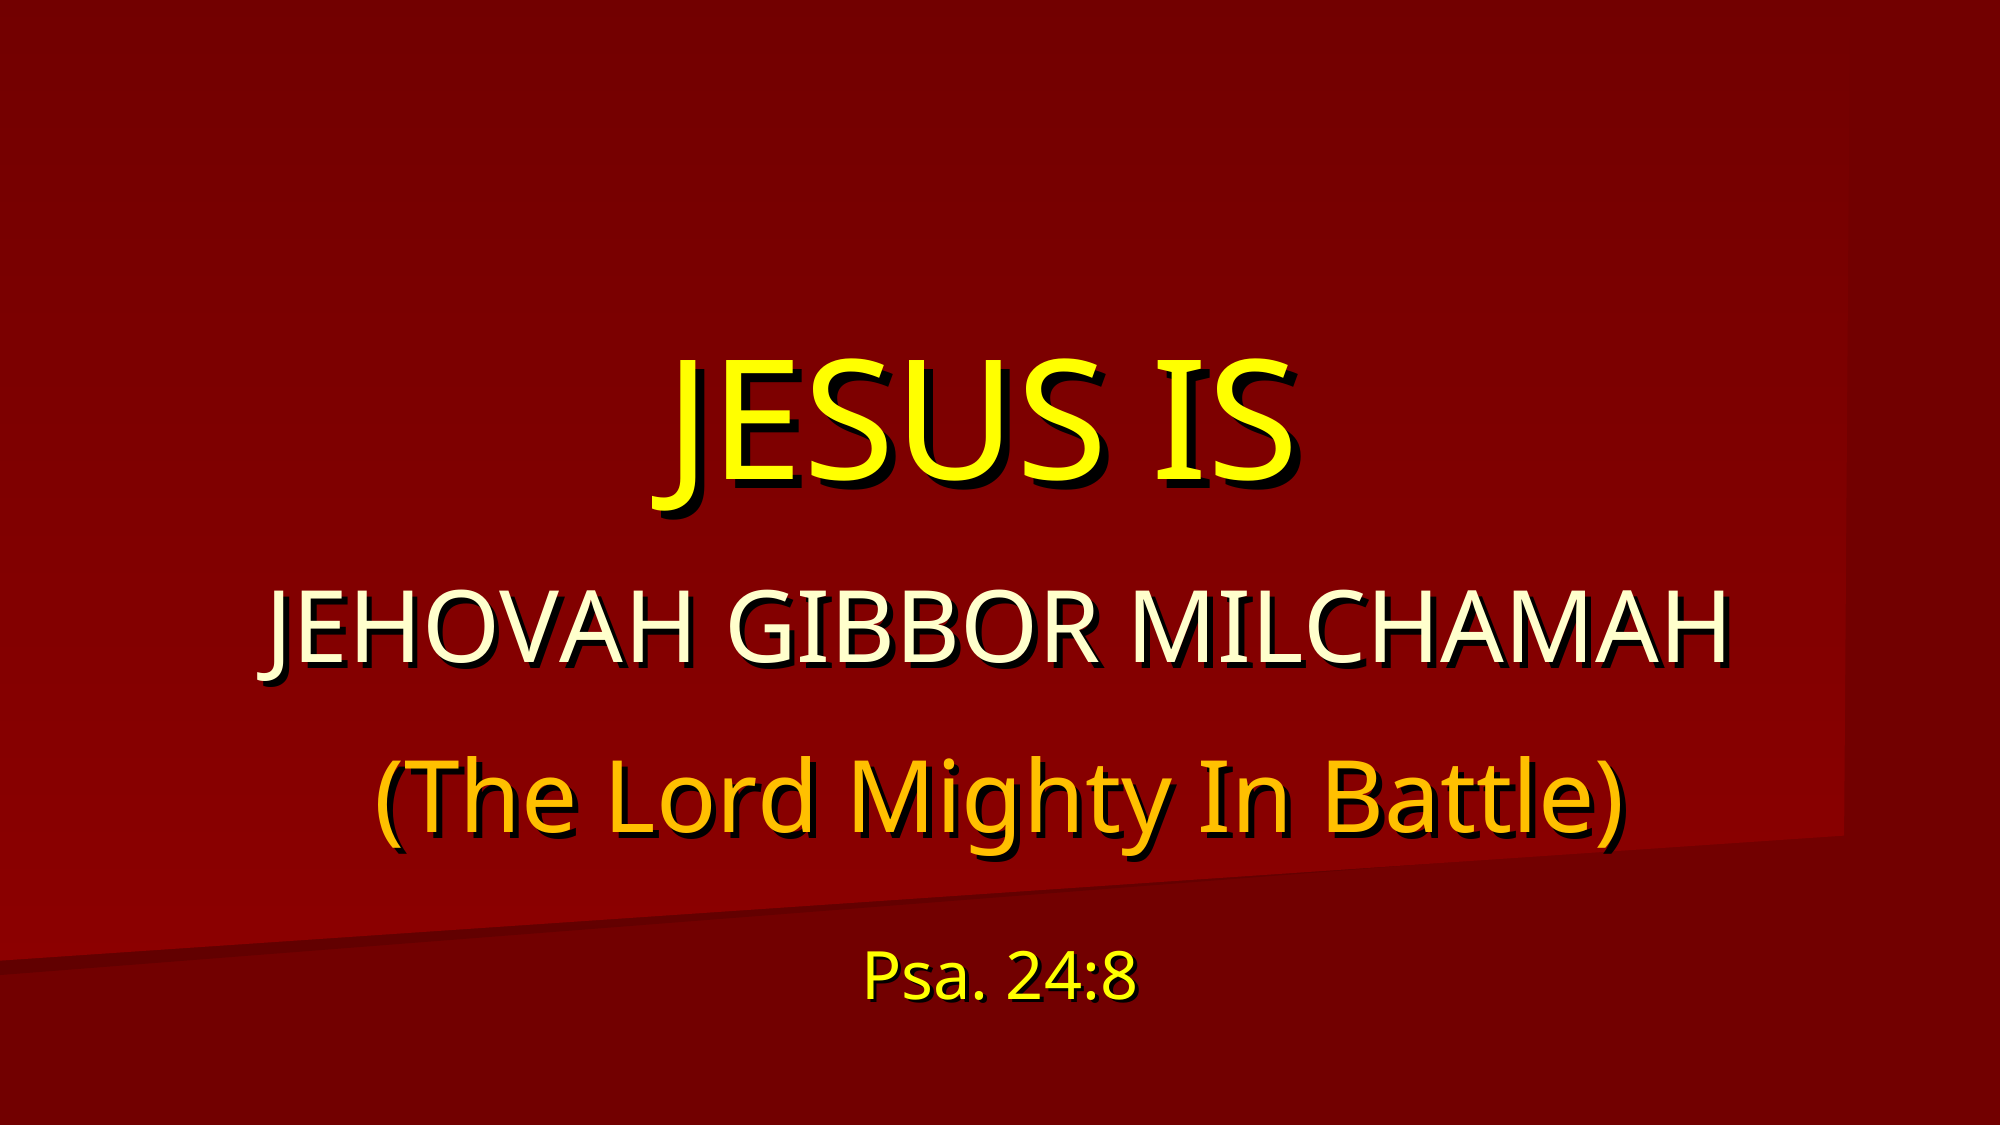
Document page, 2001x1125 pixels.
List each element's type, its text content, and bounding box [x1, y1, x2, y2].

title JESUS IS JEHOVAH GIBBOR MILCHAMAH (The Lord Mighty In Battle) Psa. 24:8 [0, 0, 2000, 1125]
